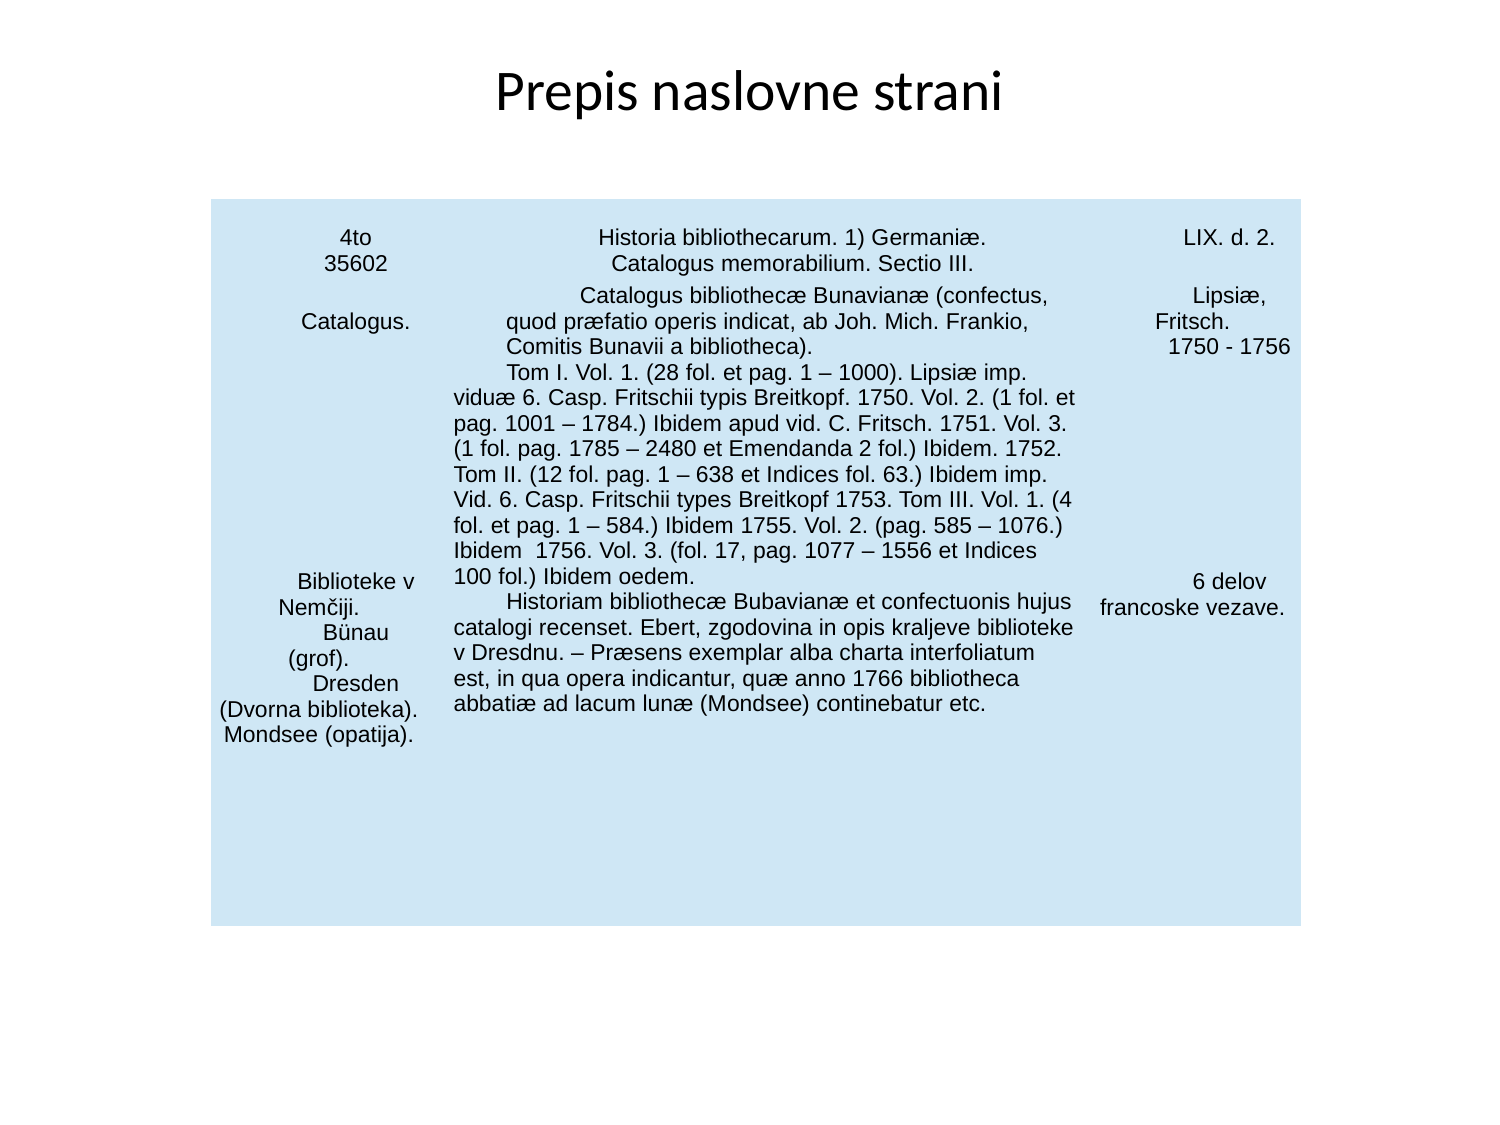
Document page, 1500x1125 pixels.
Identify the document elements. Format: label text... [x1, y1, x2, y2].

table_cell Catalogus. [211, 283, 427, 569]
table_cell Biblioteke v Nemčiji. Bünau (grof). Dresden (Dvorna biblioteka). Mondsee (opatija). [211, 569, 427, 926]
table_cell Lipsiæ, Fritsch. 1750 - 1756 [1085, 283, 1301, 569]
table_header 4to 35602 [211, 199, 427, 283]
table_header Historia bibliothecarum. 1) Germaniæ. Catalogus memorabilium. Sectio III. [427, 199, 1085, 283]
table_cell 6 delov francoske vezave. [1085, 569, 1301, 926]
title Prepis naslovne strani [75, 45, 1425, 129]
table_header LIX. d. 2. [1085, 199, 1301, 283]
table_cell Catalogus bibliothecæ Bunavianæ (confectus, quod præfatio operis indicat, ab Joh. Mich. Frankio, Comitis Bunavii a bibliotheca). Tom I. Vol. 1. (28 fol. et pag. 1 – 1000). Lipsiæ imp. viduæ 6. Casp. Fritschii typis Breitkopf. 1750. Vol. 2. (1 fol. et pag. 1001 – 1784.) Ibidem apud vid. C. Fritsch. 1751. Vol. 3. (1 fol. pag. 1785 – 2480 et Emendanda 2 fol.) Ibidem. 1752. Tom II. (12 fol. pag. 1 – 638 et Indices fol. 63.) Ibidem imp. Vid. 6. Casp. Fritschii types Breitkopf 1753. Tom III. Vol. 1. (4 fol. et pag. 1 – 584.) Ibidem 1755. Vol. 2. (pag. 585 – 1076.) Ibidem 1756. Vol. 3. (fol. 17, pag. 1077 – 1556 et Indices 100 fol.) Ibidem oedem. Historiam bibliothecæ Bubavianæ et confectuonis hujus catalogi recenset. Ebert, zgodovina in opis kraljeve biblioteke v Dresdnu. – Præsens exemplar alba charta interfoliatum est, in qua opera indicantur, quæ anno 1766 bibliotheca abbatiæ ad lacum lunæ (Mondsee) continebatur etc. [427, 283, 1085, 926]
